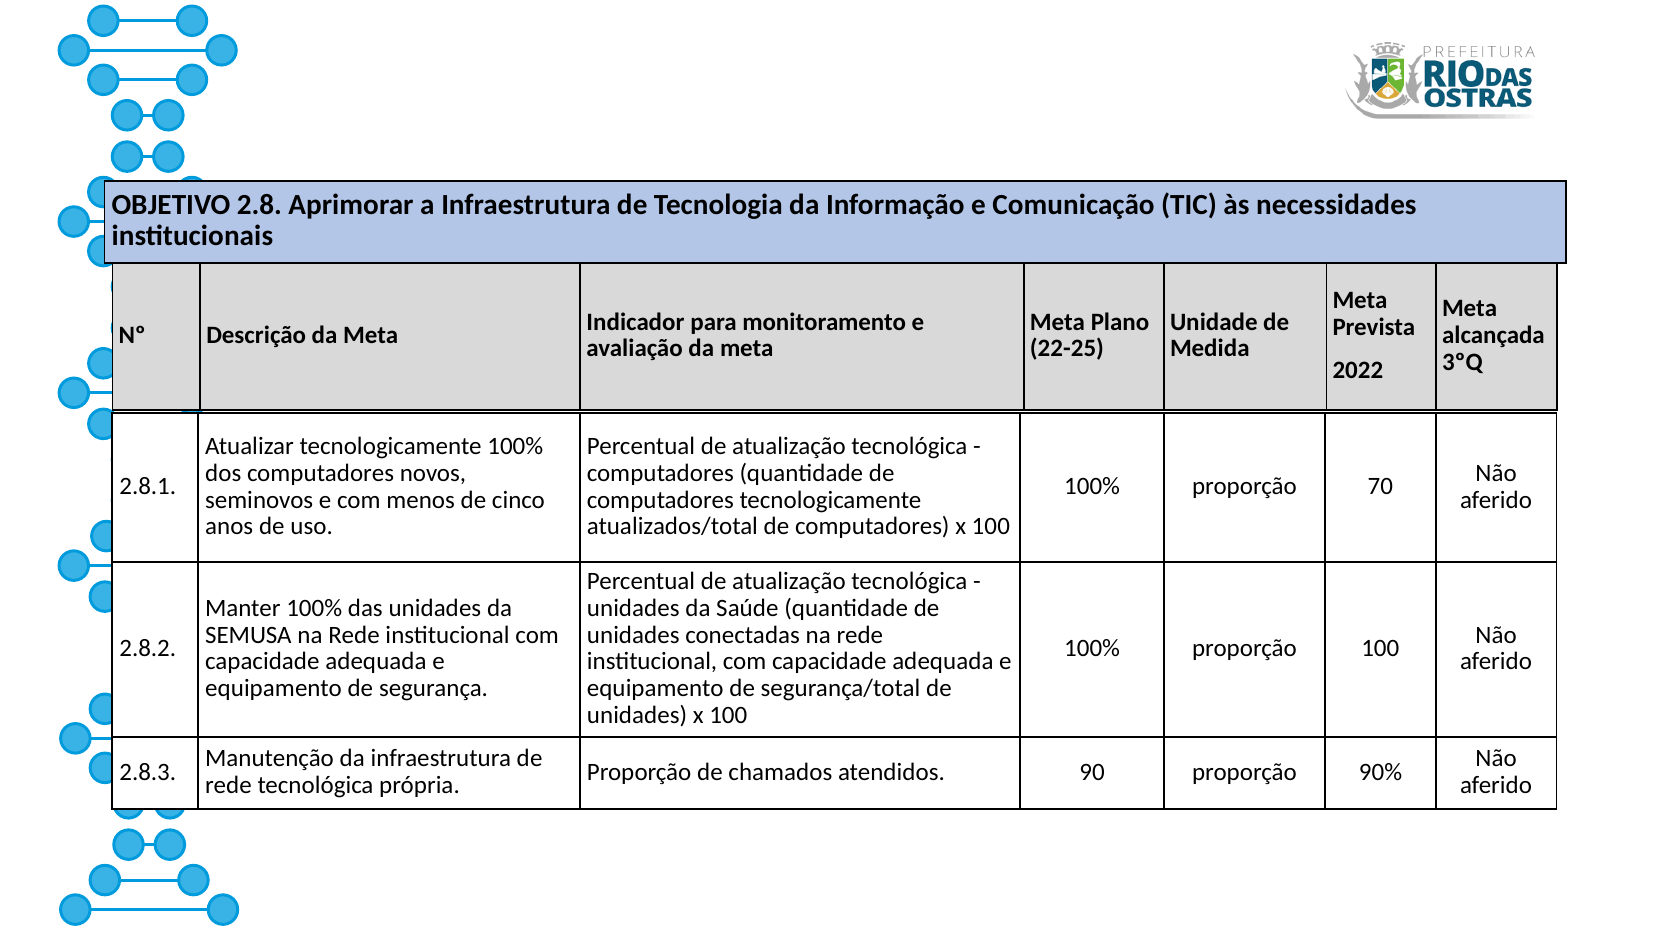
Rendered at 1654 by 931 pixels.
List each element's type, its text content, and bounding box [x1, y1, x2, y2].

table_cell 2.8.2. [113, 563, 197, 736]
table_cell 90% [1326, 738, 1435, 808]
table_header Percentual de atualização tecnológica - computadores (quantidade de computadores tecnologicamente atualizados/total de computadores) x 100 [581, 414, 1019, 561]
table_cell Não aferido [1437, 563, 1556, 736]
table_cell 2.8.3. [113, 738, 197, 808]
table_header Meta Prevista 2022 [1327, 264, 1435, 409]
table_cell 100% [1021, 563, 1163, 736]
table_header 2.8.1. [113, 414, 197, 561]
table_header Meta alcançada 3ºQ [1437, 264, 1556, 409]
picture [1344, 42, 1536, 119]
table_header OBJETIVO 2.8. Aprimorar a Infraestrutura de Tecnologia da Informação e Comunicação (TIC) às necessidades institucionais [105, 182, 1565, 262]
table_cell Proporção de chamados atendidos. [581, 738, 1019, 808]
table_cell proporção [1165, 738, 1324, 808]
table_cell 100 [1326, 563, 1435, 736]
table_header proporção [1165, 414, 1324, 561]
table_cell Não aferido [1437, 738, 1556, 808]
table_header Meta Plano (22-25) [1025, 264, 1163, 409]
table_header Indicador para monitoramento e avaliação da meta [581, 264, 1023, 409]
table_header Nº [113, 264, 199, 409]
table_header 100% [1021, 414, 1163, 561]
table_header 70 [1326, 414, 1435, 561]
table_header Atualizar tecnologicamente 100% dos computadores novos, seminovos e com menos de cinco anos de uso. [199, 414, 579, 561]
table_header Descrição da Meta [201, 264, 579, 409]
table_cell proporção [1165, 563, 1324, 736]
table_cell Percentual de atualização tecnológica - unidades da Saúde (quantidade de unidades conectadas na rede institucional, com capacidade adequada e equipamento de segurança/total de unidades) x 100 [581, 563, 1019, 736]
table_cell Manter 100% das unidades da SEMUSA na Rede institucional com capacidade adequada e equipamento de segurança. [199, 563, 579, 736]
table_header Não aferido [1437, 414, 1556, 561]
table_header Unidade de Medida [1165, 264, 1326, 409]
table_cell 90 [1021, 738, 1163, 808]
table_cell Manutenção da infraestrutura de rede tecnológica própria. [199, 738, 579, 808]
